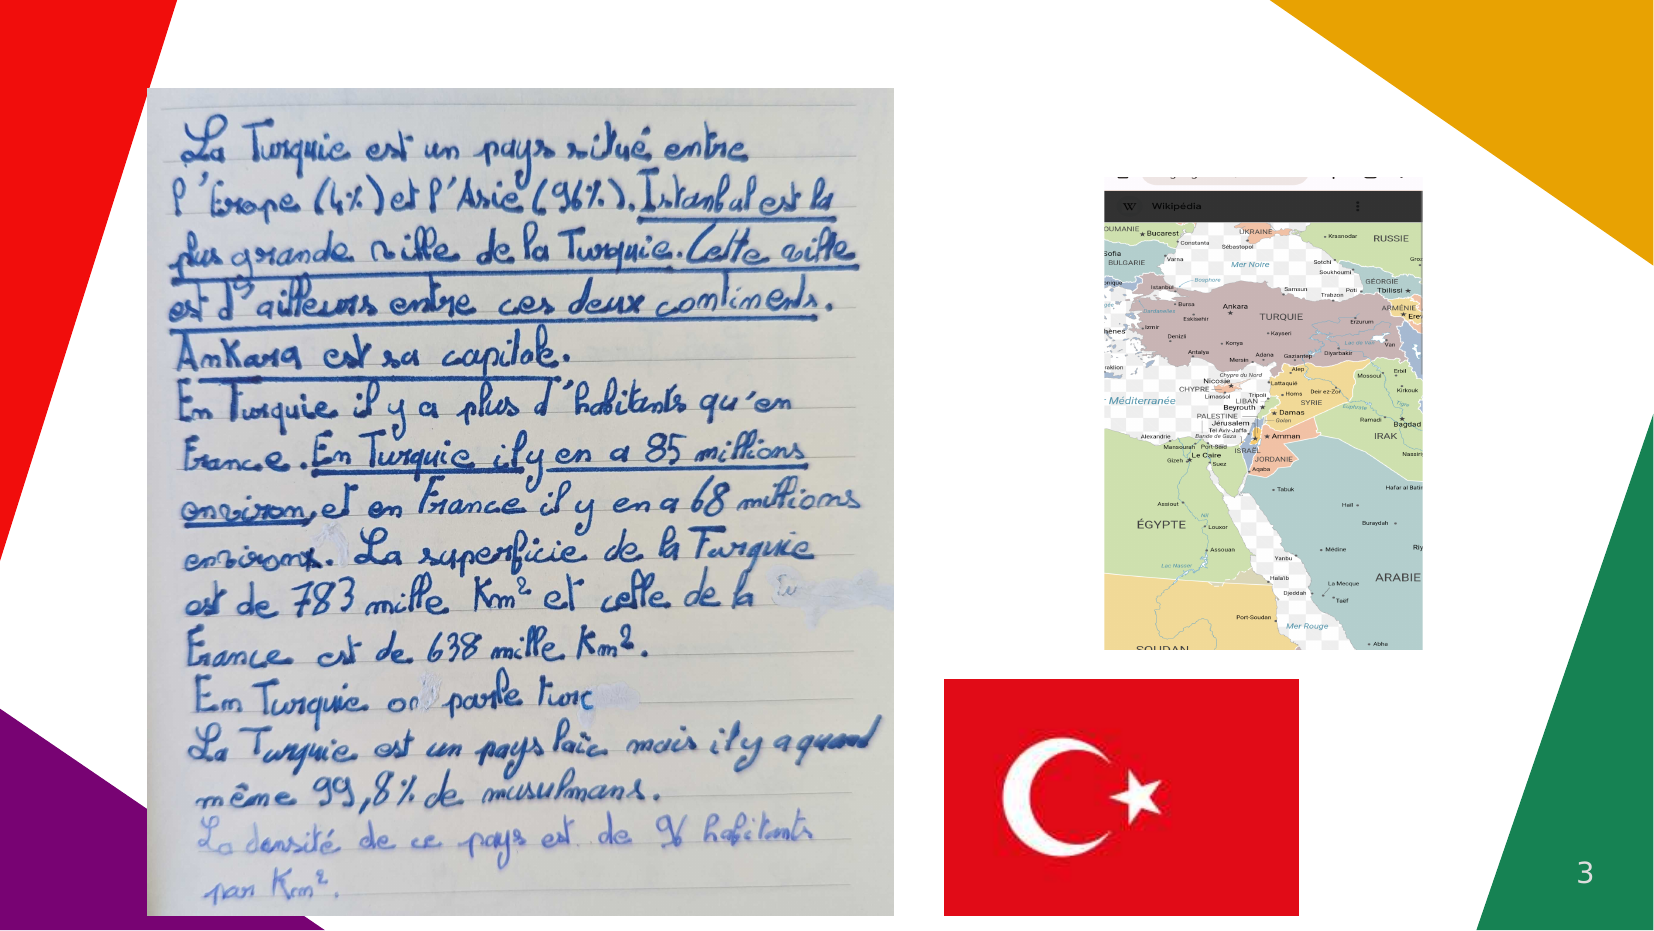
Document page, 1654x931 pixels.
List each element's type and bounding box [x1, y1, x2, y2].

picture [147, 88, 894, 916]
picture [1104, 177, 1423, 650]
picture [944, 679, 1299, 916]
